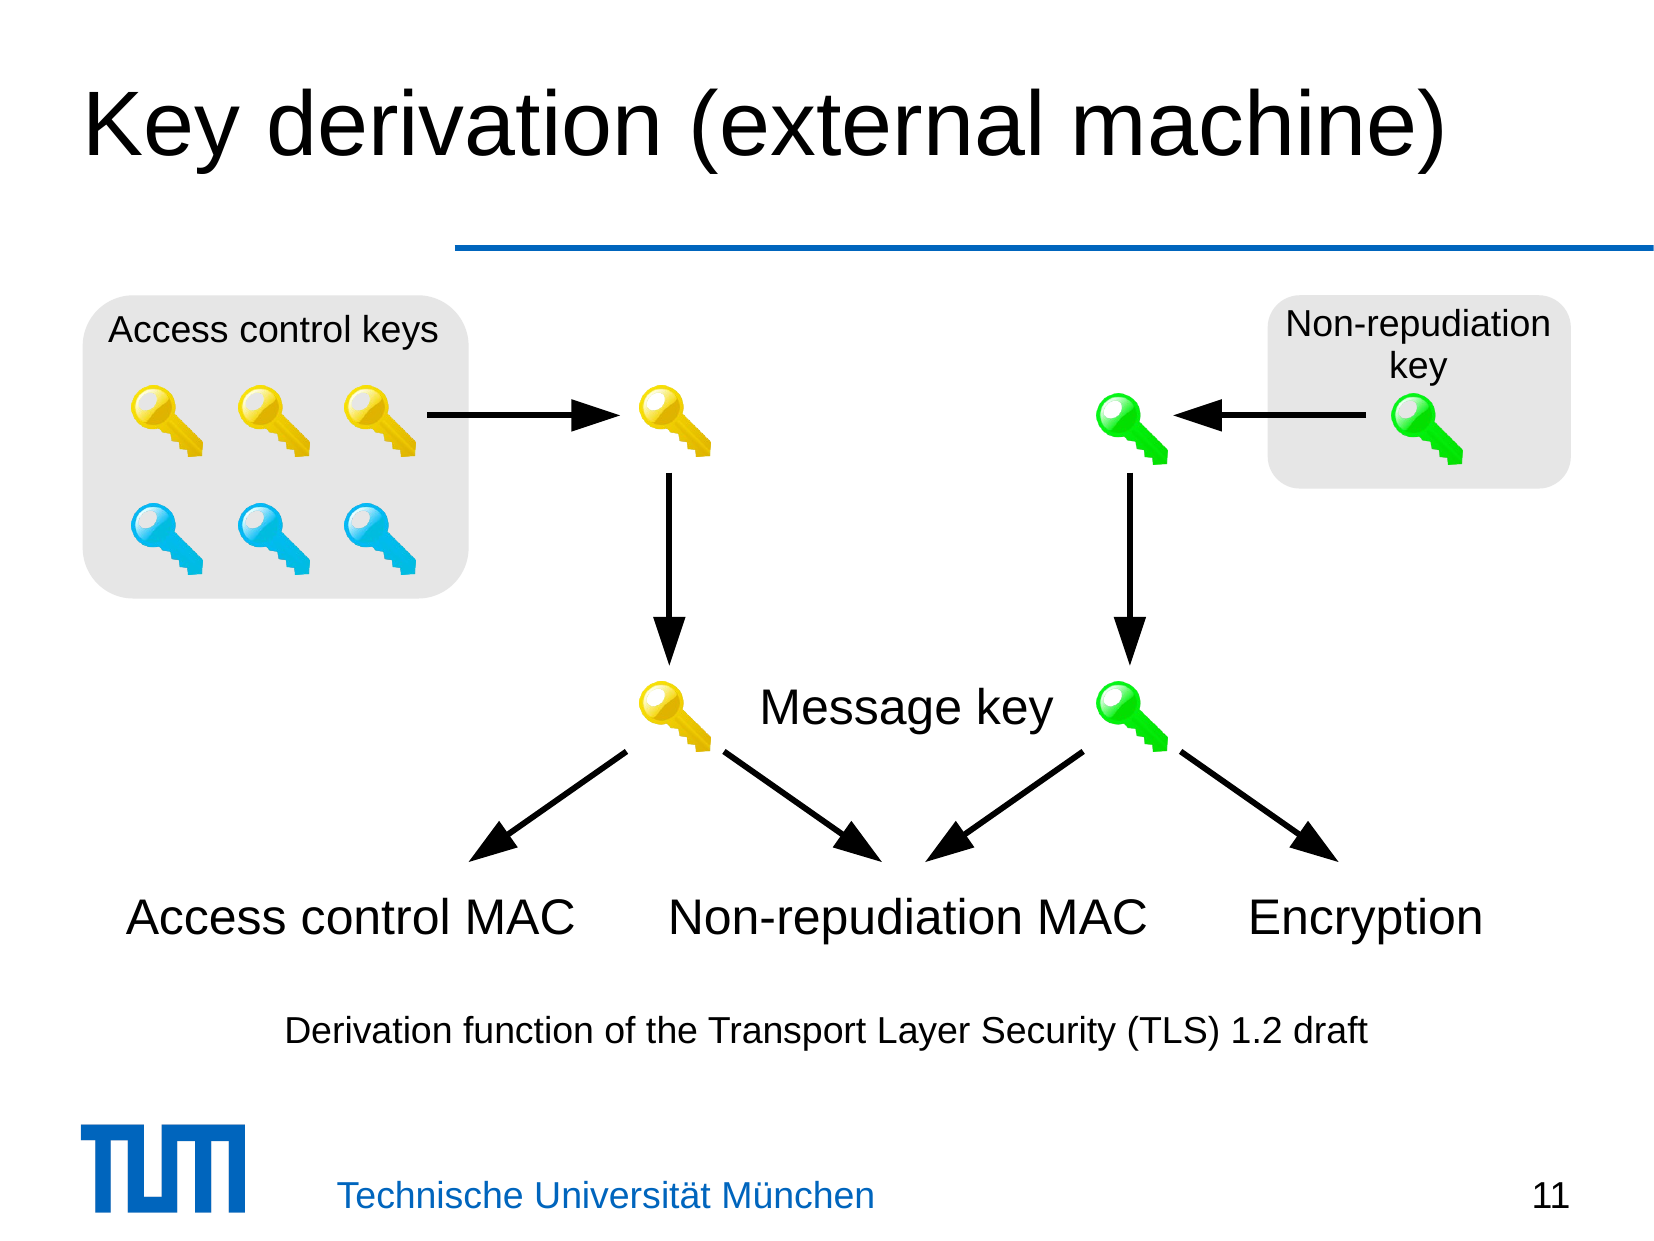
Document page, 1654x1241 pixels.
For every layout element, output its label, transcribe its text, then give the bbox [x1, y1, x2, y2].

title Key derivation (external machine) [82, 19, 1571, 228]
picture [131, 385, 203, 457]
text_box [1267, 295, 1571, 489]
text_box Derivation function of the Transport Layer Security (TLS) 1.2 draft [284, 1009, 1370, 1052]
text_box Access control MAC [125, 889, 567, 946]
picture [242, 507, 278, 542]
picture [135, 507, 171, 542]
picture [639, 385, 711, 457]
picture [80, 1124, 245, 1213]
picture [348, 507, 384, 542]
text_box Encryption [1247, 889, 1480, 946]
picture [344, 503, 360, 519]
picture [131, 503, 203, 575]
picture [238, 385, 310, 457]
picture [344, 385, 416, 457]
picture [131, 503, 147, 519]
picture [238, 503, 254, 519]
text_box Access control keys [108, 308, 440, 351]
text_box Non-repudiation MAC [667, 889, 1140, 946]
picture [238, 503, 310, 575]
picture [344, 503, 416, 575]
text_box [82, 295, 469, 599]
picture [1096, 393, 1168, 465]
picture [639, 681, 711, 753]
picture [1391, 393, 1463, 465]
text_box Non-repudiation key [1285, 302, 1552, 387]
picture [1096, 681, 1168, 753]
text_box Message key [759, 679, 1048, 735]
